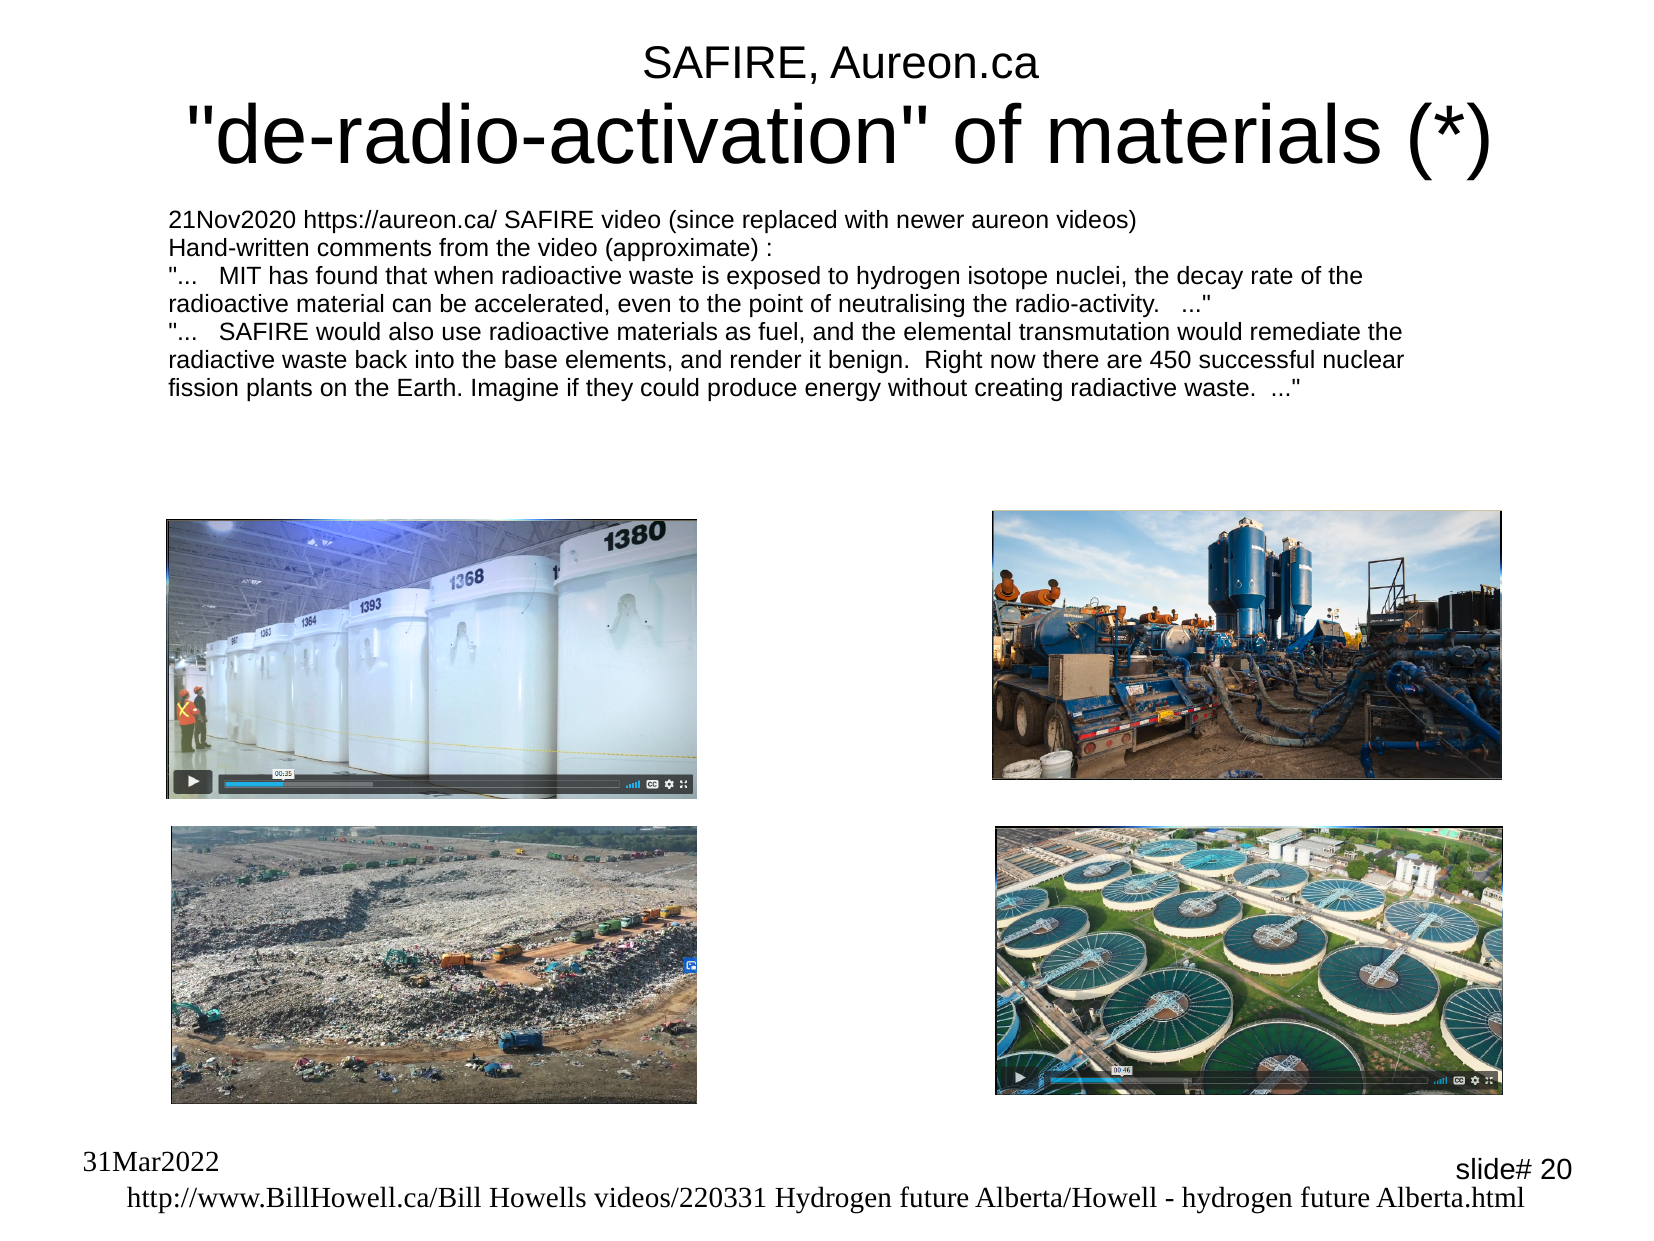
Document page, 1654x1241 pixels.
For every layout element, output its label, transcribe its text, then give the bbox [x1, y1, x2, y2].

text_box 21Nov2020 https://aureon.ca/ SAFIRE video (since replaced with newer aureon videos) Hand-written comments from the video (approximate) : "... MIT has found that when radioactive waste is exposed to hydrogen isotope nuclei, the decay rate of the radioactive material can be accelerated, even to the point of neutralising the radio-activity. ..." "... SAFIRE would also use radioactive materials as fuel, and the elemental transmutation would remediate the radiactive waste back into the base elements, and render it benign. Right now there are 450 successful nuclear fission plants on the Earth. Imagine if they could produce energy without creating radiactive waste. ..." [153, 198, 1465, 426]
picture [166, 519, 697, 799]
title SAFIRE, Aureon.ca "de-radio-activation" of materials (*) [79, 18, 1568, 201]
picture [992, 510, 1502, 780]
picture [995, 826, 1503, 1095]
picture [171, 826, 697, 1104]
text_box slide# 20 [1440, 1145, 1595, 1193]
